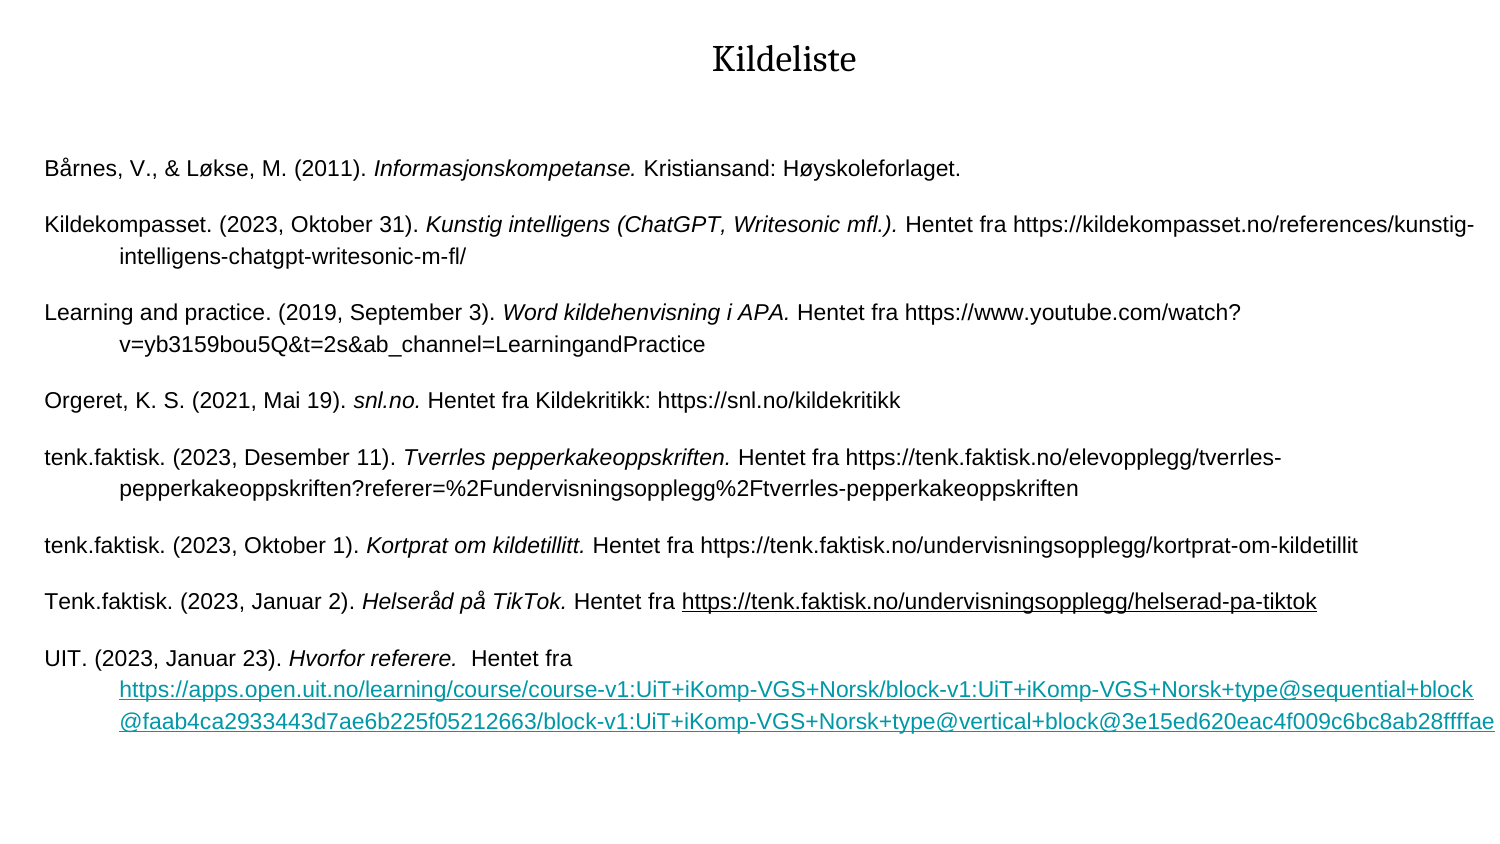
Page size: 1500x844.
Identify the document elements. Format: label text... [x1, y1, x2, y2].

text_box Kildeliste Bårnes, V., & Løkse, M. (2011). Informasjonskompetanse. Kristiansand: Høyskoleforlaget. Kildekompasset. (2023, Oktober 31). Kunstig intelligens (ChatGPT, Writesonic mfl.). Hentet fra https://kildekompasset.no/references/kunstig-intelligens-chatgpt-writesonic-m-fl/ Learning and practice. (2019, September 3). Word kildehenvisning i APA. Hentet fra https://www.youtube.com/watch?v=yb3159bou5Q&t=2s&ab_channel=LearningandPractice Orgeret, K. S. (2021, Mai 19). snl.no. Hentet fra Kildekritikk: https://snl.no/kildekritikk tenk.faktisk. (2023, Desember 11). Tverrles pepperkakeoppskriften. Hentet fra https://tenk.faktisk.no/elevopplegg/tverrles-pepperkakeoppskriften?referer=%2Fundervisningsopplegg%2Ftverrles-pepperkakeoppskriften tenk.faktisk. (2023, Oktober 1). Kortprat om kildetillitt. Hentet fra https://tenk.faktisk.no/undervisningsopplegg/kortprat-om-kildetillit Tenk.faktisk. (2023, Januar 2). Helseråd på TikTok. Hentet fra https://tenk.faktisk.no/undervisningsopplegg/helserad-pa-tiktok UIT. (2023, Januar 23). Hvorfor referere. Hentet fra https://apps.open.uit.no/learning/course/course-v1:UiT+iKomp-VGS+Norsk/block-v1:UiT+iKomp-VGS+Norsk+type@sequential+block@faab4ca2933443d7ae6b225f05212663/block-v1:UiT+iKomp-VGS+Norsk+type@vertical+block@3e15ed620eac4f009c6bc8ab28ffffae [29, 19, 1500, 844]
